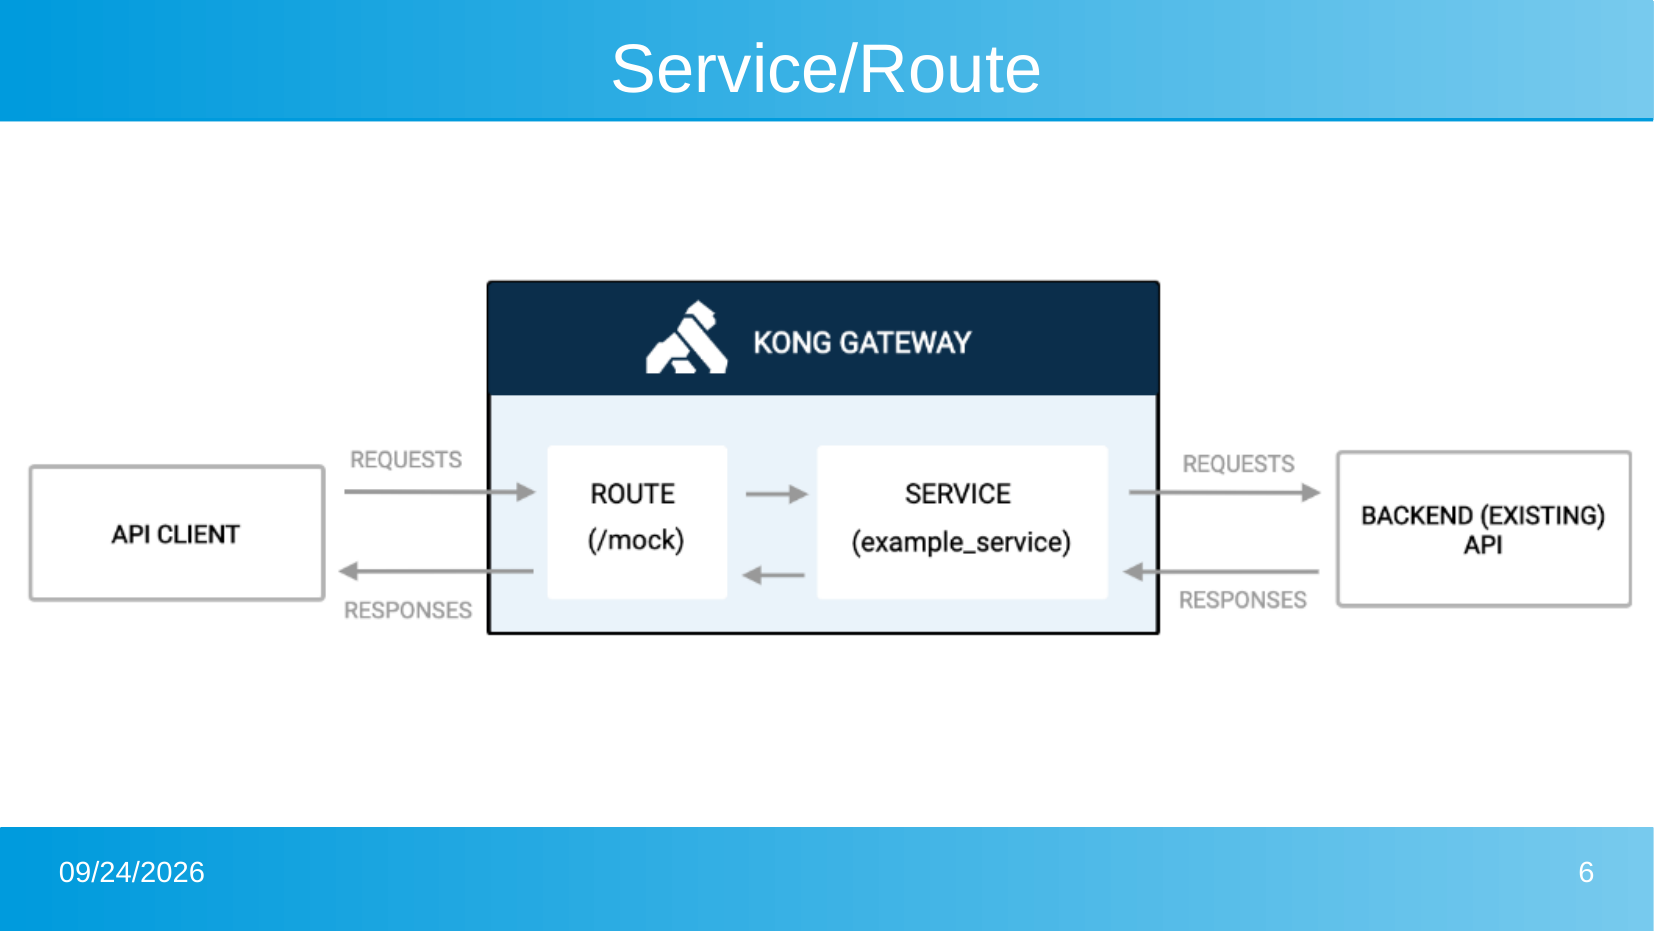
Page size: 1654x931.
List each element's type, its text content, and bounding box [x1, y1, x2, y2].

picture [1, 242, 1651, 687]
title Service/Route [59, 29, 1595, 108]
